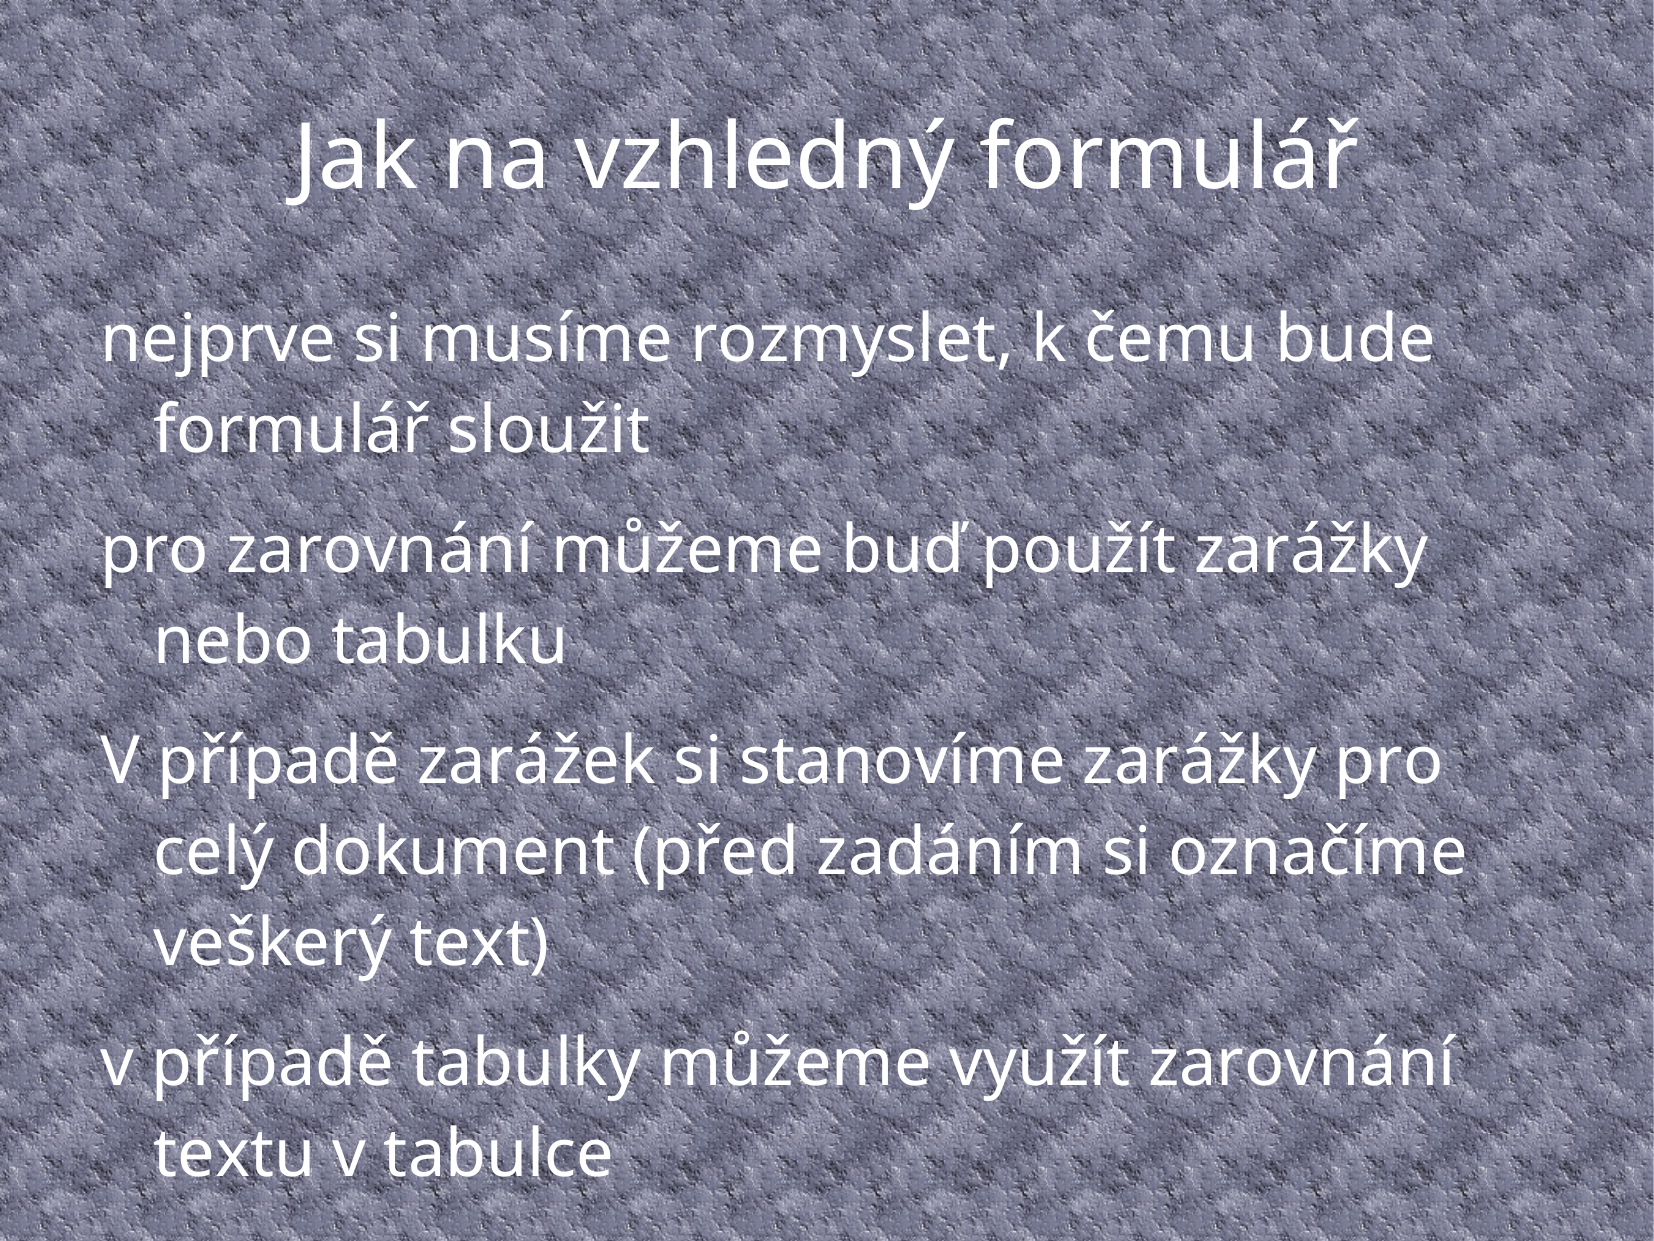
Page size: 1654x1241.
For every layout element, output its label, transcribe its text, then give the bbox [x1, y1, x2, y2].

list nejprve si musíme rozmyslet, k čemu bude formulář sloužit pro zarovnání můžeme buď použít zarážky nebo tabulku V případě zarážek si stanovíme zarážky pro celý dokument (před zadáním si označíme veškerý text) v případě tabulky můžeme využít zarovnání textu v tabulce [82, 290, 1571, 1109]
picture [0, 0, 1654, 1241]
title Jak na vzhledný formulář [82, 49, 1571, 257]
